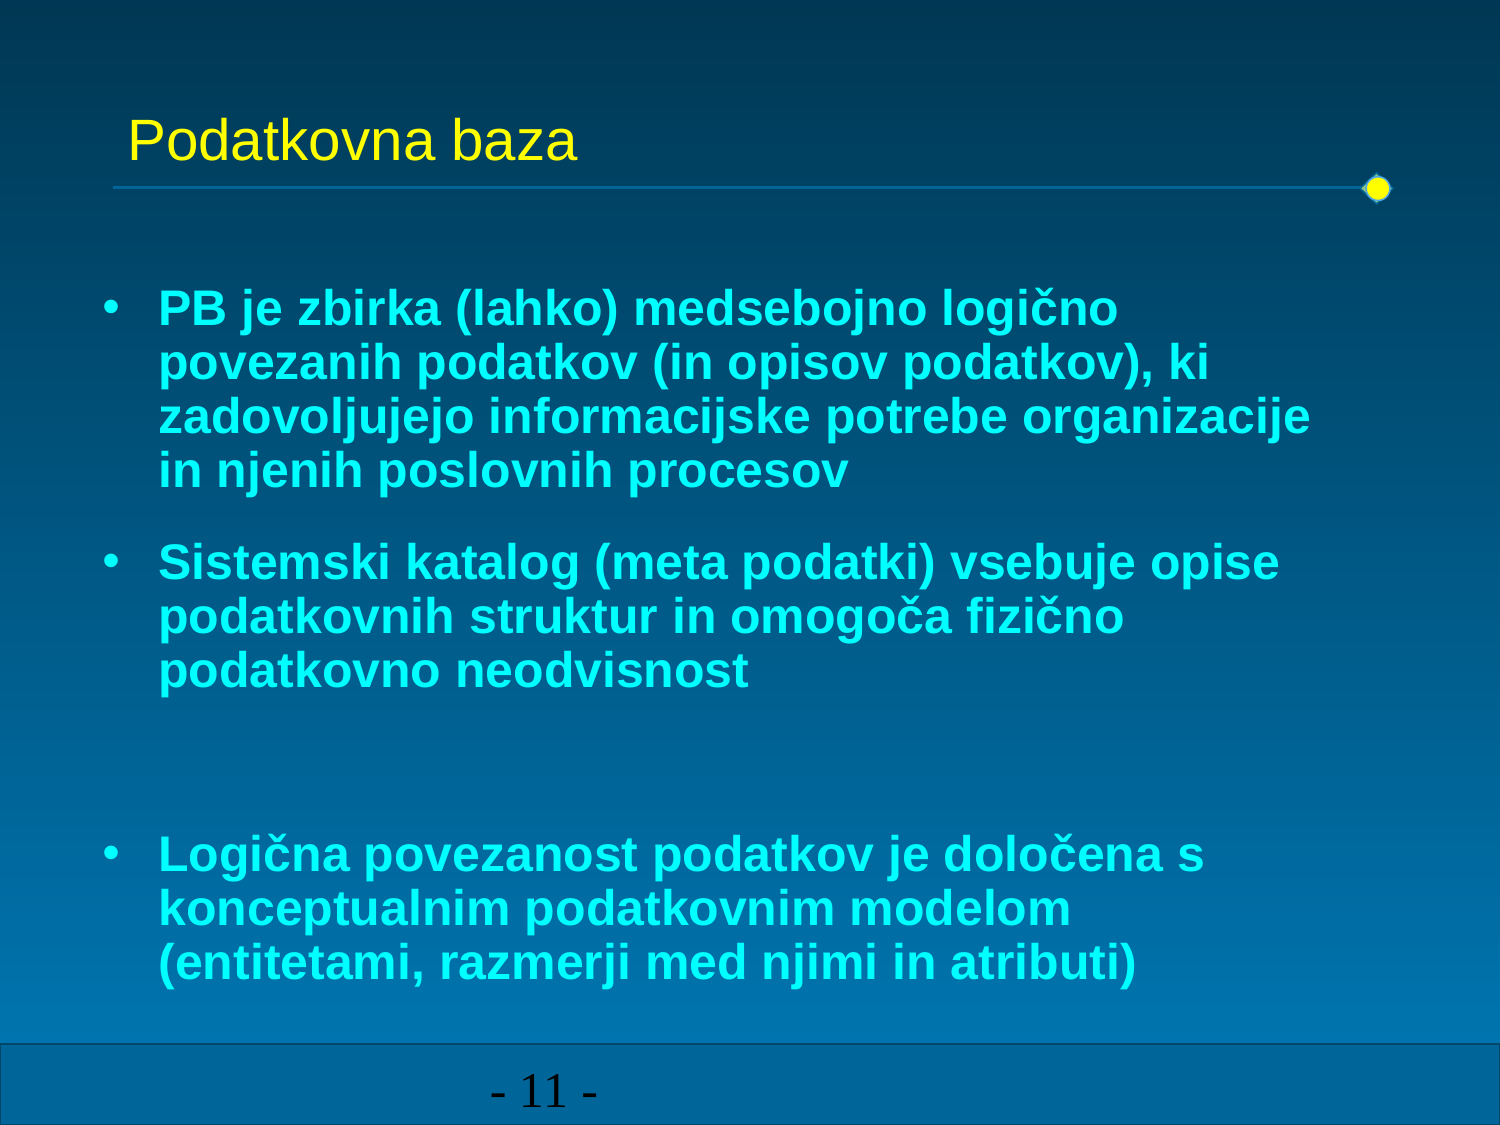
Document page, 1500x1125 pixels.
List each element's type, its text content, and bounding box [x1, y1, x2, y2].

title Podatkovna baza [112, 94, 1388, 181]
list PB je zbirka (lahko) medsebojno logično povezanih podatkov (in opisov podatkov), ki zadovoljujejo informacijske potrebe organizacije in njenih poslovnih procesov Sistemski katalog (meta podatki) vsebuje opise podatkovnih struktur in omogoča fizično podatkovno neodvisnost Logična povezanost podatkov je določena s konceptualnim podatkovnim modelom (entitetami, razmerji med njimi in atributi) [87, 275, 1356, 1000]
